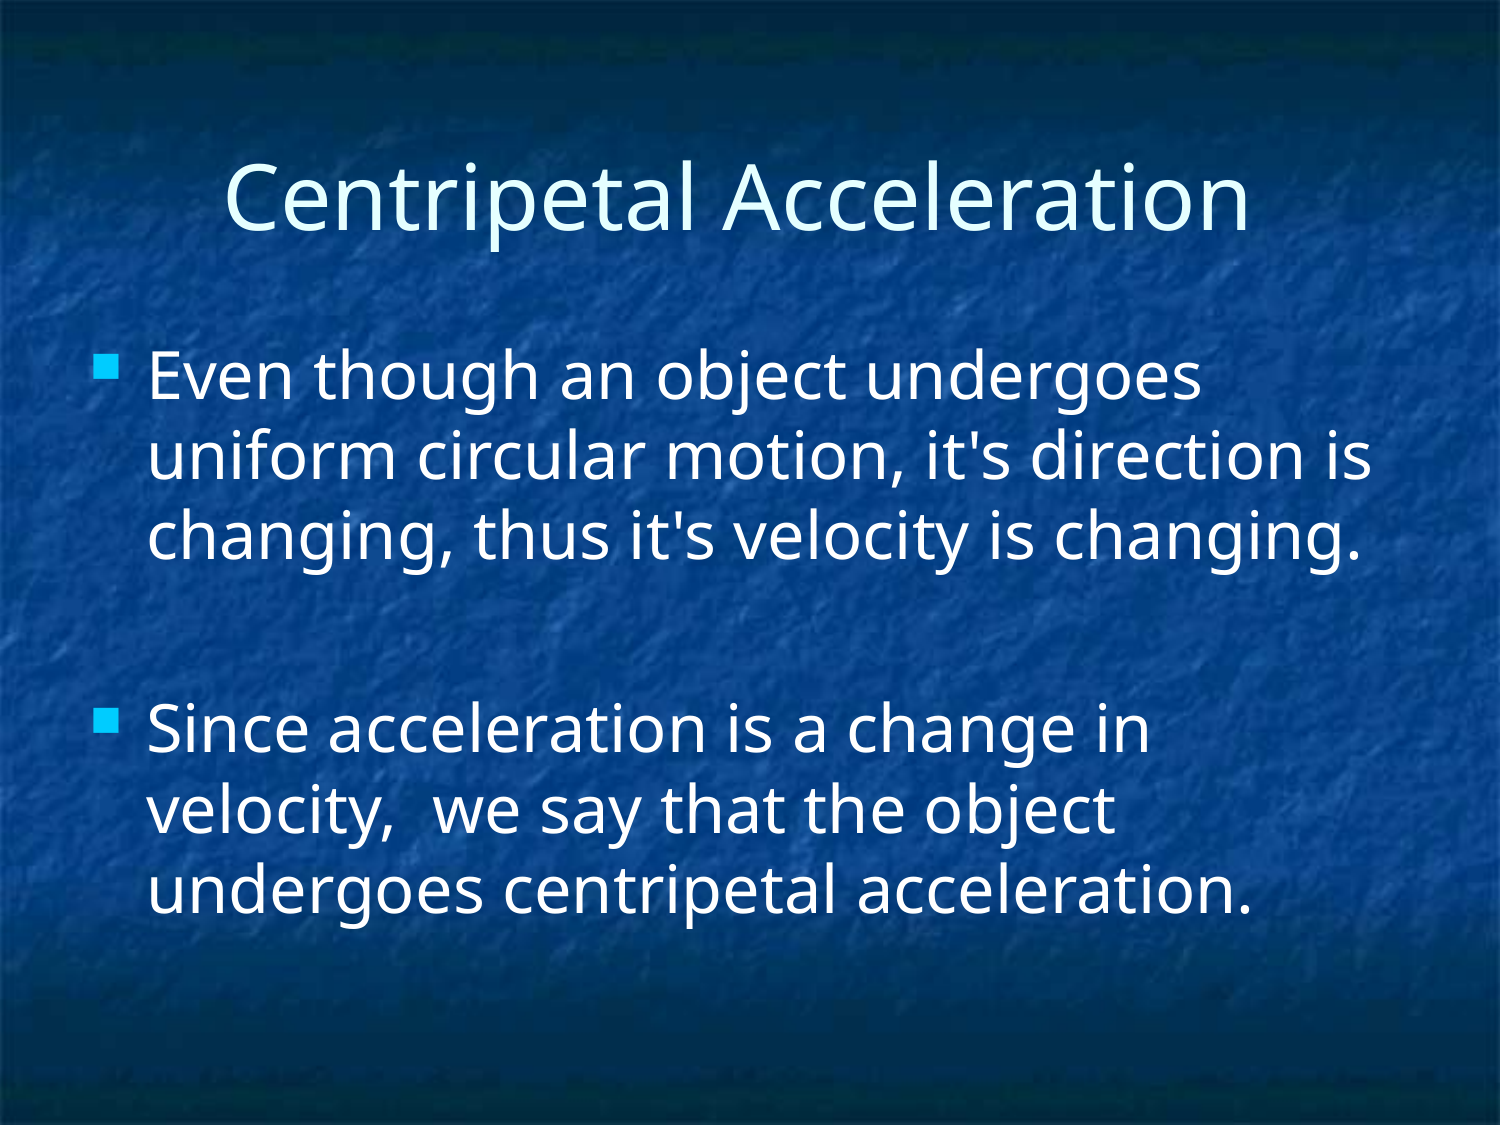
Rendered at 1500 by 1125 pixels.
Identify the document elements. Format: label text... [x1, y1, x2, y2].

list Even though an object undergoes uniform circular motion, it's direction is changing, thus it's velocity is changing. Since acceleration is a change in velocity, we say that the object undergoes centripetal acceleration. [75, 324, 1426, 978]
picture [0, 0, 1500, 1125]
title Centripetal Acceleration [112, 99, 1388, 288]
